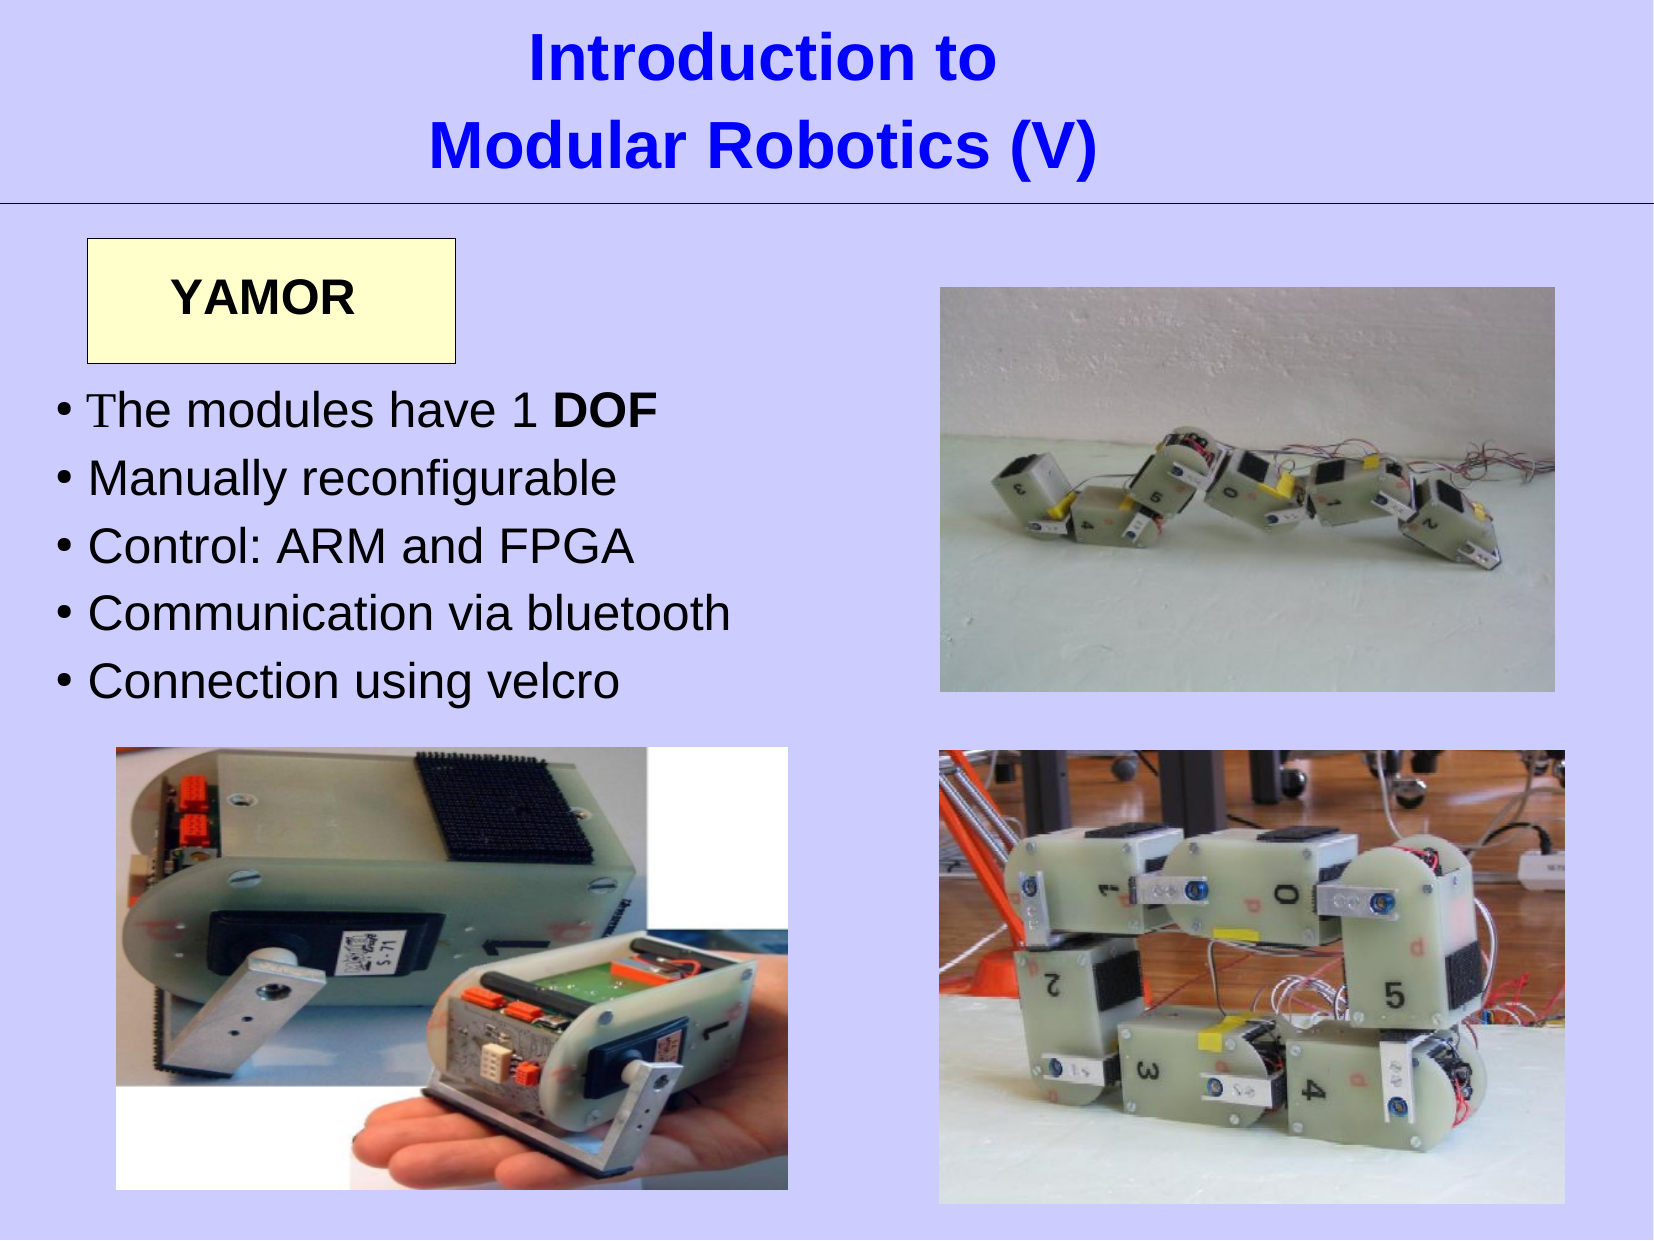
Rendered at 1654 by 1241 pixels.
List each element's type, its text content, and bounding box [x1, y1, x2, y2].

text_box YAMOR [169, 269, 357, 326]
picture [939, 750, 1565, 1204]
text_box The modules have 1 DOF Manually reconfigurable Control: ARM and FPGA Communication via bluetooth Connection using velcro [55, 382, 864, 709]
title Introduction to Modular Robotics (V) [126, 0, 1402, 191]
picture [116, 747, 788, 1190]
picture [940, 287, 1555, 692]
text_box [87, 238, 456, 364]
